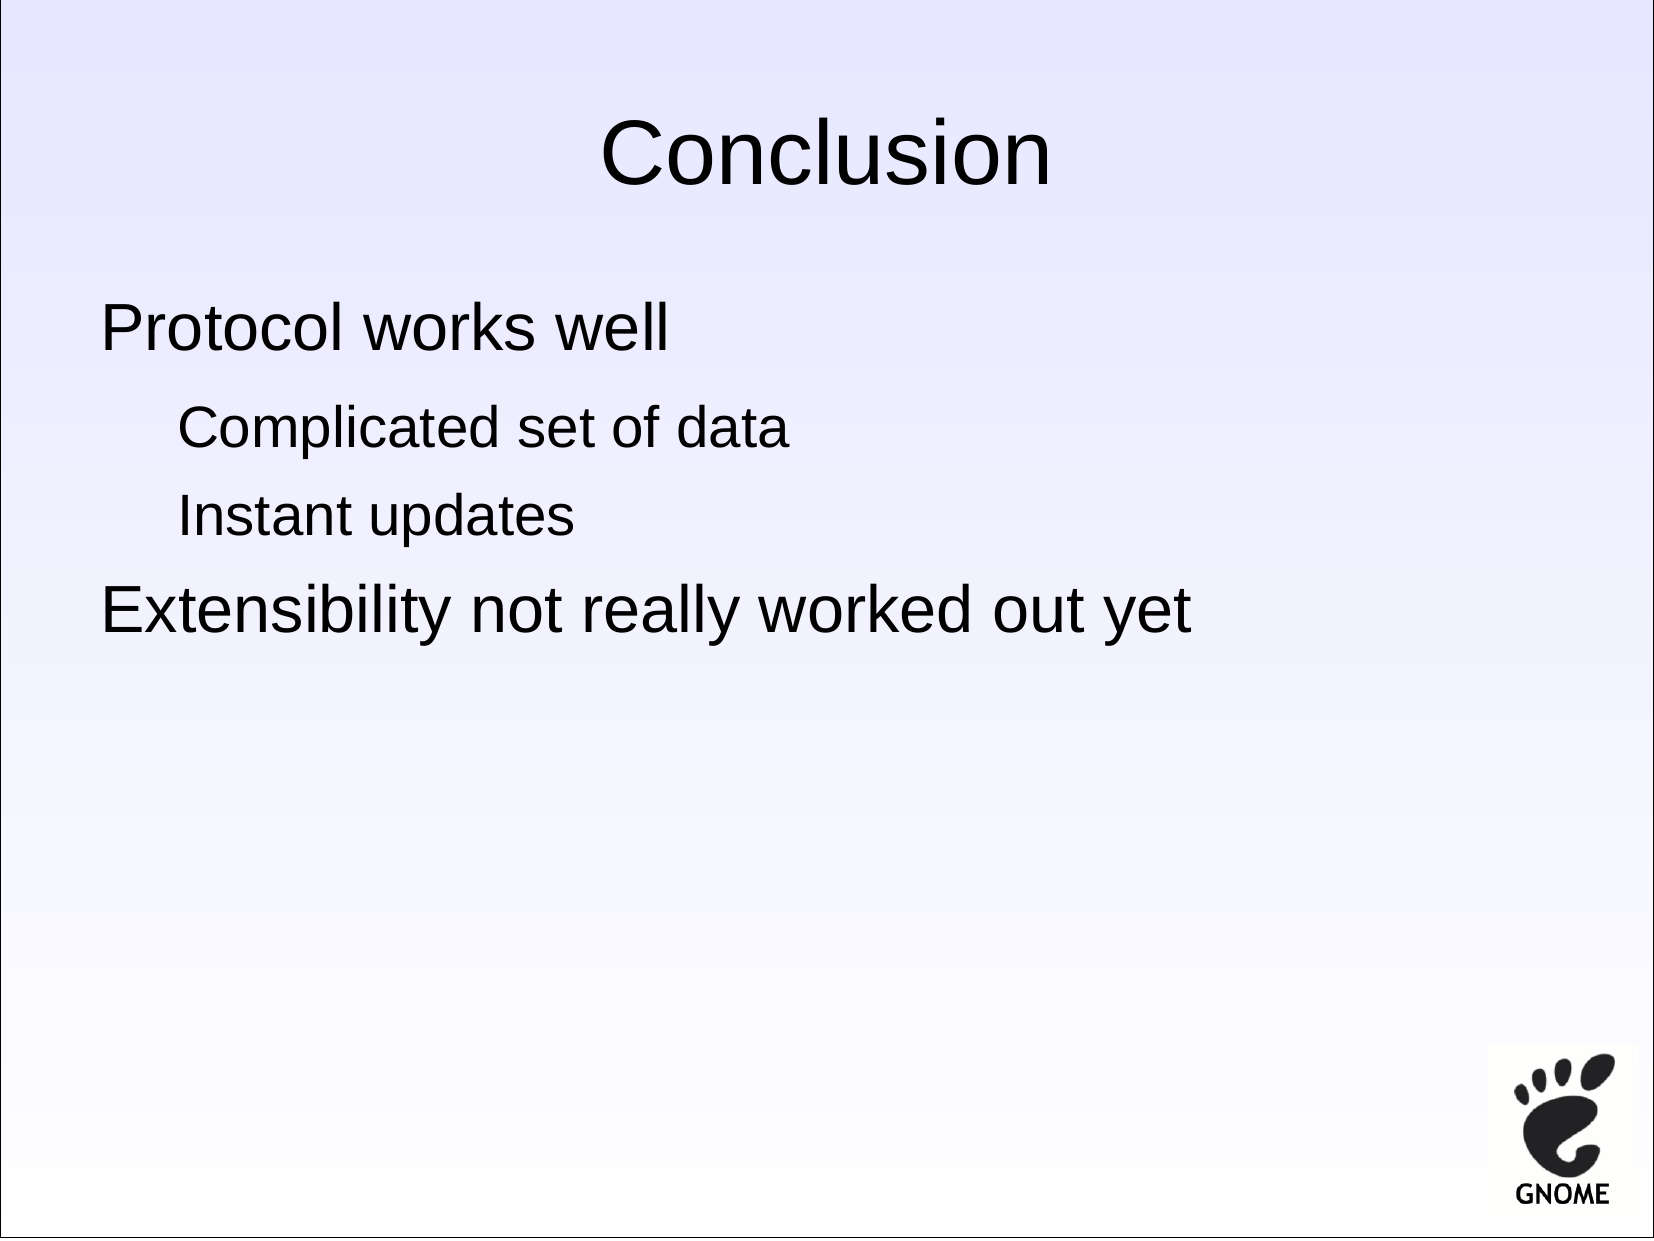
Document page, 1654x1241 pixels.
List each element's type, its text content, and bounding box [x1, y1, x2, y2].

picture [1488, 1044, 1639, 1216]
title Conclusion [82, 56, 1571, 250]
list Protocol works well Complicated set of data Instant updates Extensibility not really worked out yet [82, 290, 1571, 1094]
